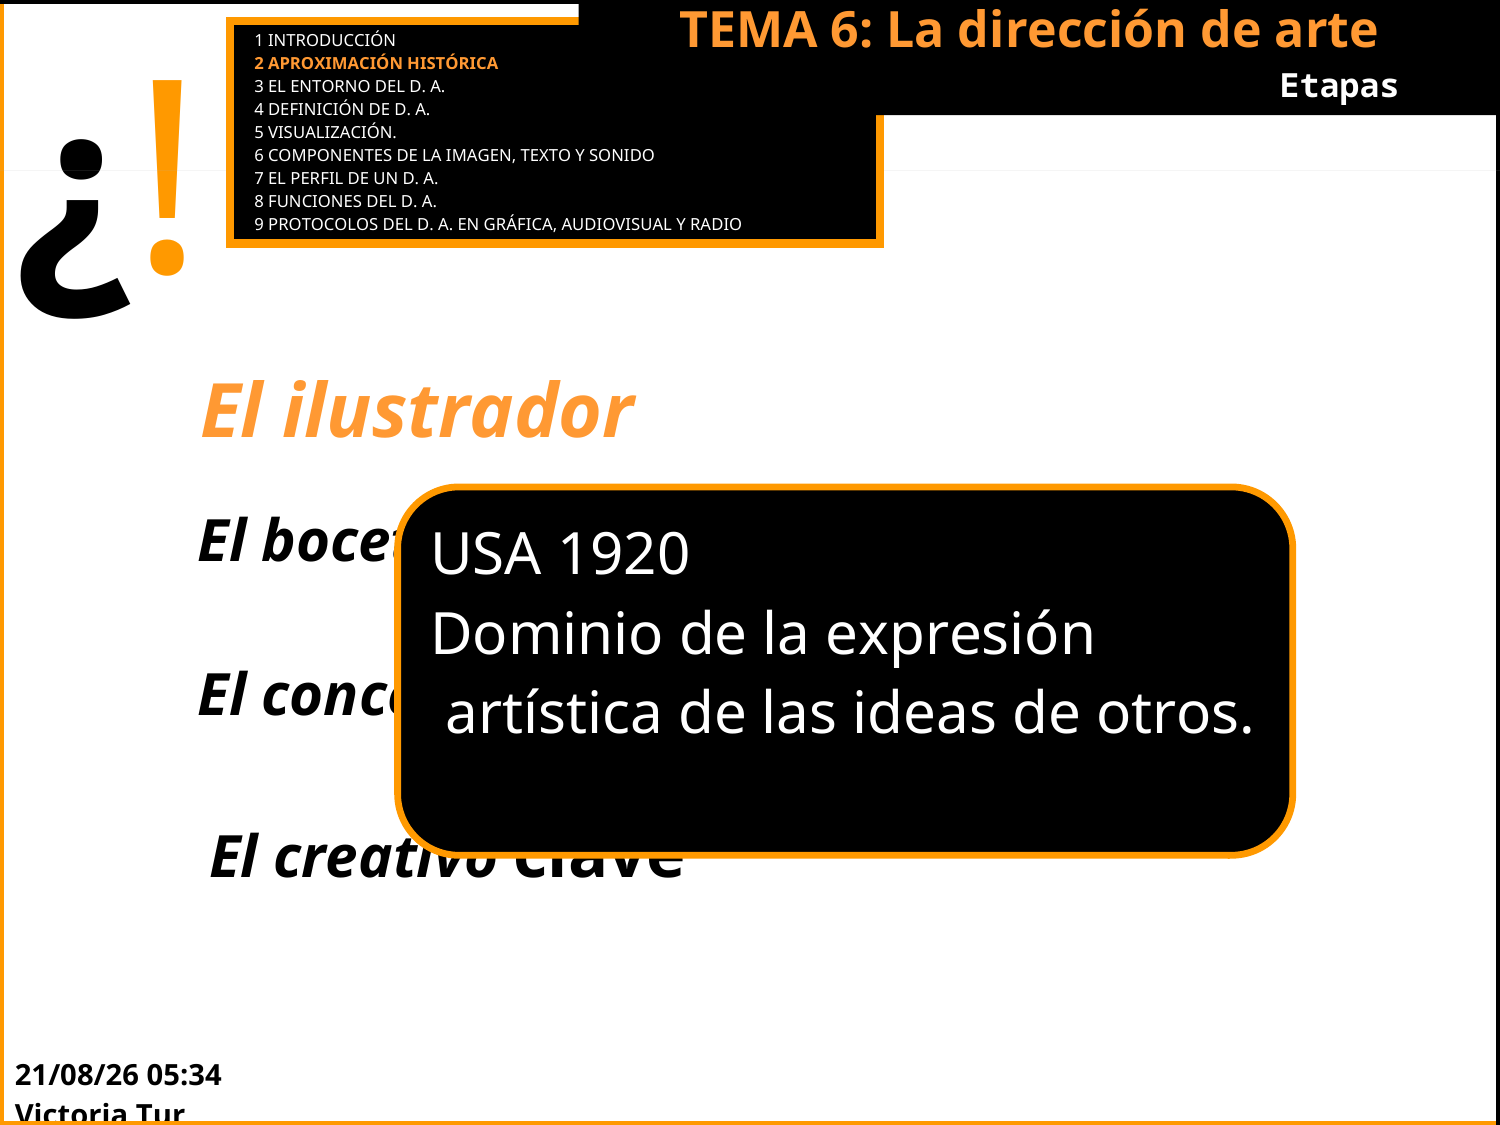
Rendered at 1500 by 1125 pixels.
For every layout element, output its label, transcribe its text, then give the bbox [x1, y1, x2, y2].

text_box El conceptualizador [183, 645, 397, 752]
text_box USA 1920 Dominio de la expresión artística de las ideas de otros. [397, 486, 1293, 856]
text_box El creativo clave [194, 798, 821, 906]
text_box 1 INTRODUCCIÓN 2 APROXIMACIÓN HISTÓRICA 3 EL ENTORNO DEL D. A. 4 DEFINICIÓN DE D. A. 5 VISUALIZACIÓN. 6 COMPONENTES DE LA IMAGEN, TEXTO Y SONIDO 7 EL PERFIL DE UN D. A. 8 FUNCIONES DEL D. A. 9 PROTOCOLOS DEL D. A. EN GRÁFICA, AUDIOVISUAL Y RADIO [230, 20, 880, 244]
list El bocetista [183, 491, 434, 599]
text_box TEMA 6: La dirección de arte Etapas [578, 0, 1500, 116]
text_box El ilustrador [185, 349, 1199, 457]
